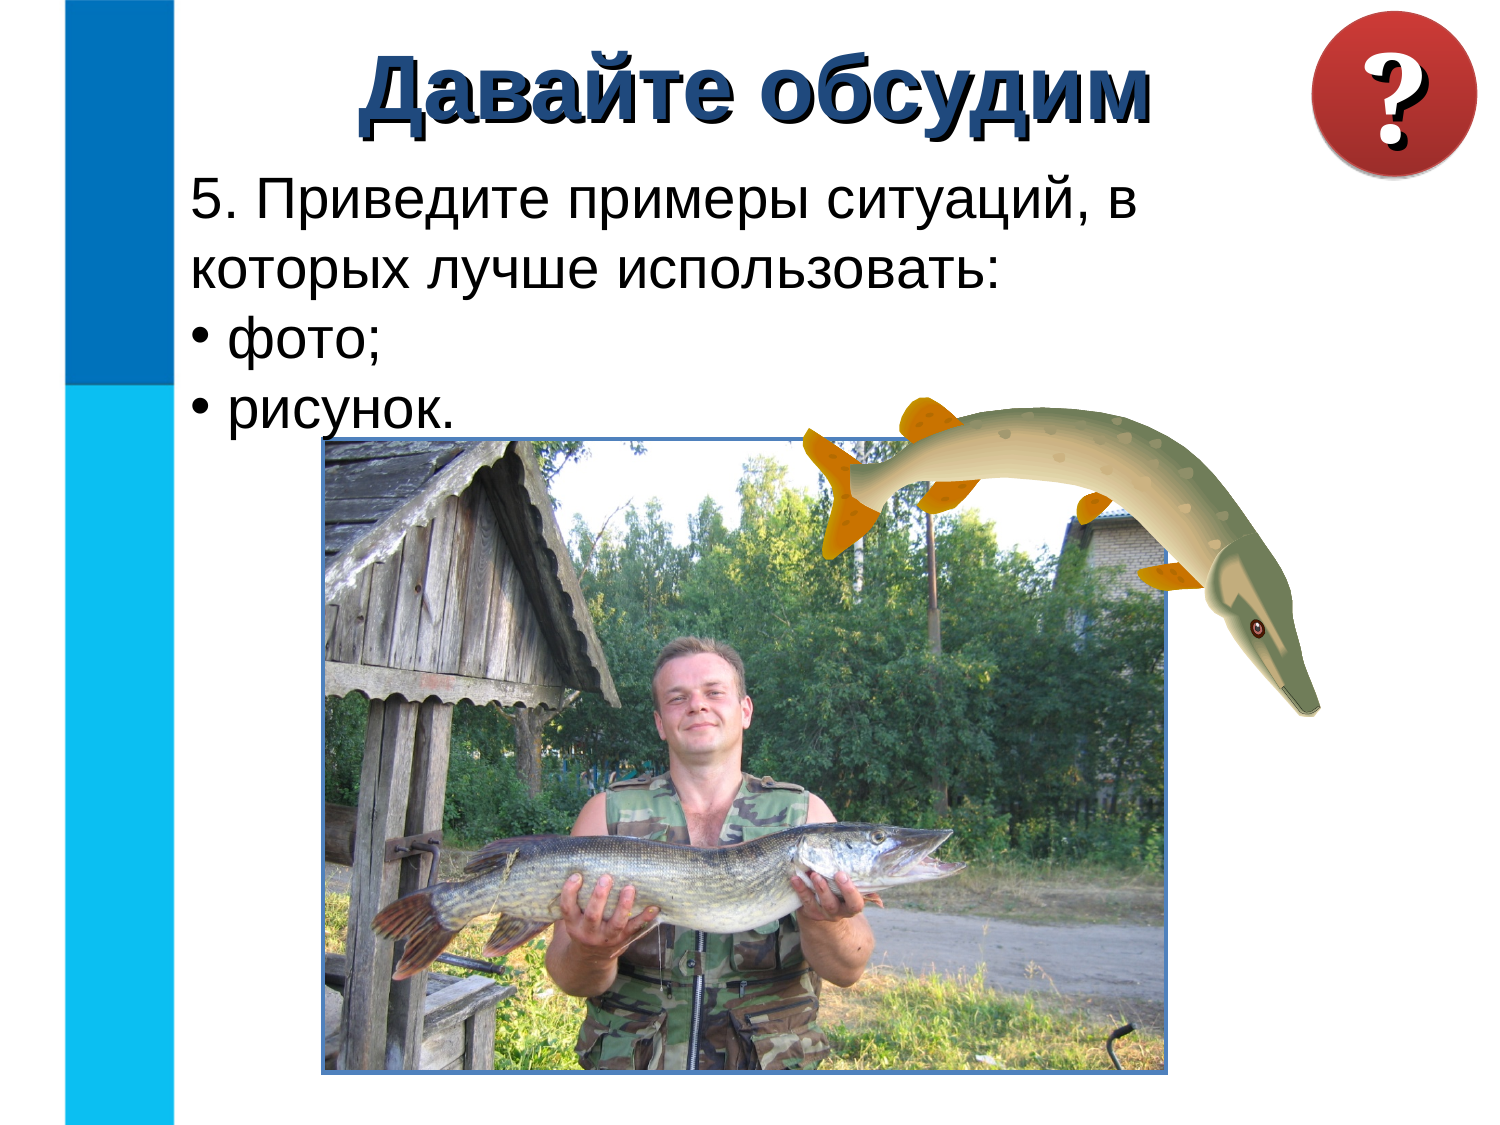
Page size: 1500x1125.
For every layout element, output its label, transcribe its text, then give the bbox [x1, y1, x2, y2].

picture [0, 0, 1500, 1125]
title Давайте обсудим [128, 30, 1341, 135]
text_box ? [1312, 11, 1477, 176]
text_box 5. Приведите примеры ситуаций, в которых лучше использовать: фото; рисунок. [175, 152, 1313, 448]
